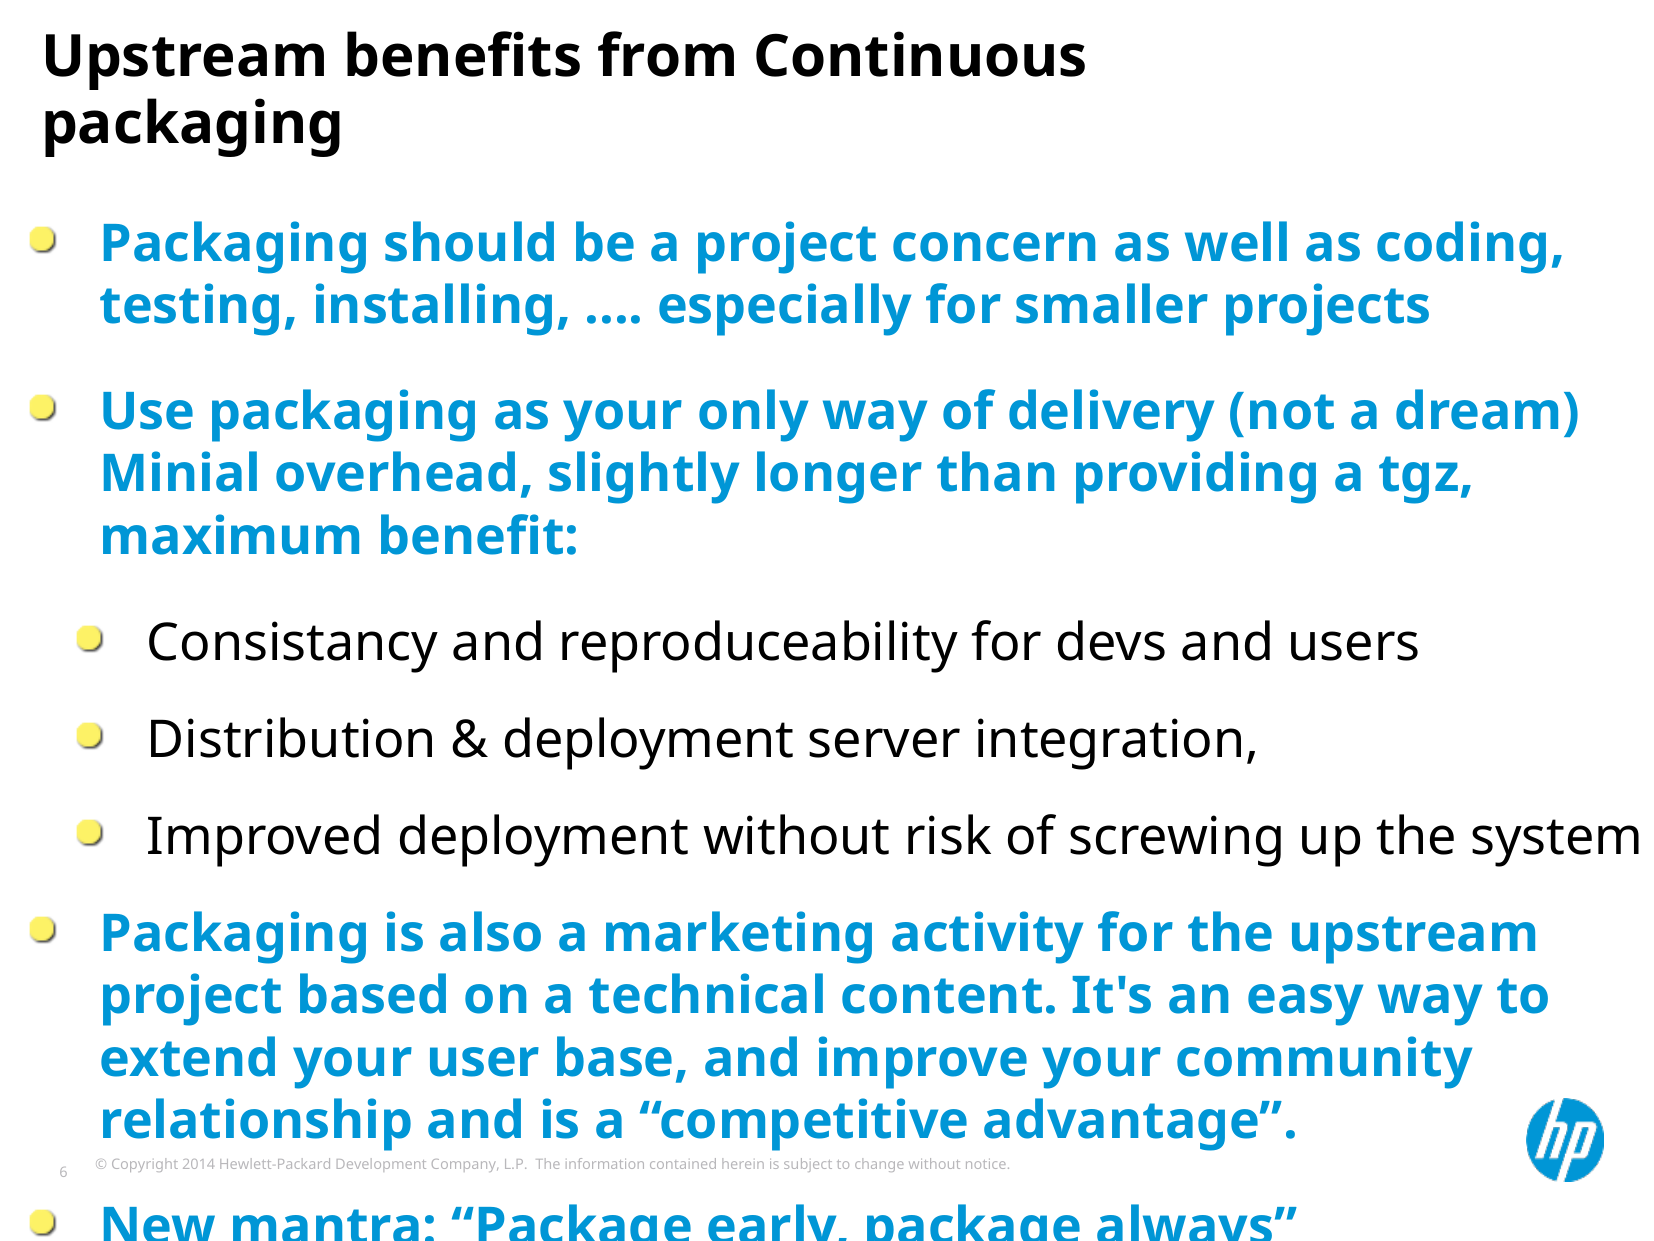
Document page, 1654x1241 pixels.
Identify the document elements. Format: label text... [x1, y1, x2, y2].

title Upstream benefits from Continuous packaging [41, 8, 1359, 171]
list Packaging should be a project concern as well as coding, testing, installing, .... especially for smaller projects Use packaging as your only way of delivery (not a dream) Minial overhead, slightly longer than providing a tgz, maximum benefit: Consistancy and reproduceability for devs and users Distribution & deployment server integration, Improved deployment without risk of screwing up the system Packaging is also a marketing activity for the upstream project based on a technical content. It's an easy way to extend your user base, and improve your community relationship and is a “competitive advantage”. New mantra: “Package early, package always” THE SOLUTION IS INDEED CONTINUOUS PACKAGING (whatever the tool) [16, 209, 1654, 1241]
